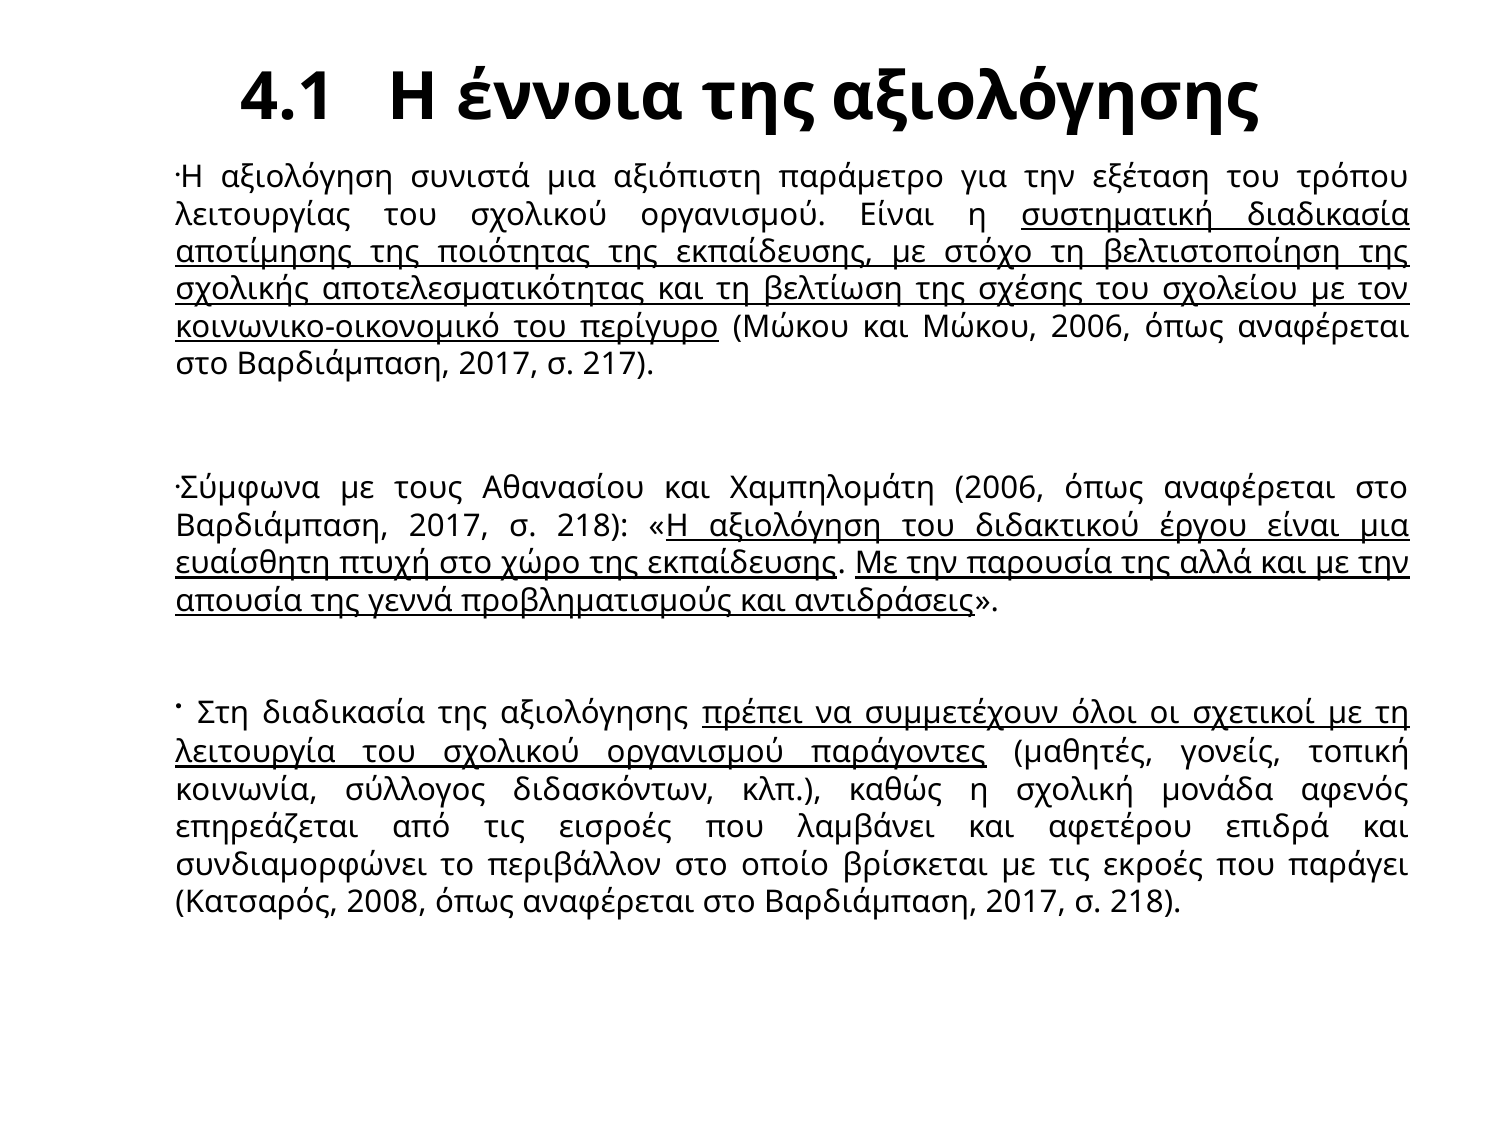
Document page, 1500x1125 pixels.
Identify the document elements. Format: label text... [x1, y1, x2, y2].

title 4.1 Η έννοια της αξιολόγησης [75, 45, 1425, 149]
list Η αξιολόγηση συνιστά μια αξιόπιστη παράμετρο για την εξέταση του τρόπου λειτουργίας του σχολικού οργανισμού. Είναι η συστηματική διαδικασία αποτίμησης της ποιότητας της εκπαίδευσης, με στόχο τη βελτιστοποίηση της σχολικής αποτελεσματικότητας και τη βελτίωση της σχέσης του σχολείου με τον κοινωνικο-οικονομικό του περίγυρο (Μώκου και Μώκου, 2006, όπως αναφέρεται στο Βαρδιάμπαση, 2017, σ. 217). Σύμφωνα με τους Αθανασίου και Χαμπηλομάτη (2006, όπως αναφέρεται στο Βαρδιάμπαση, 2017, σ. 218): «H αξιολόγηση του διδακτικού έργου είναι μια ευαίσθητη πτυχή στο χώρο της εκπαίδευσης. Με την παρουσία της αλλά και με την απουσία της γεννά προβληματισμούς και αντιδράσεις». Στη διαδικασία της αξιολόγησης πρέπει να συμμετέχουν όλοι οι σχετικοί με τη λειτουργία του σχολικού οργανισμού παράγοντες (μαθητές, γονείς, τοπική κοινωνία, σύλλογος διδασκόντων, κλπ.), καθώς η σχολική μονάδα αφενός επηρεάζεται από τις εισροές που λαμβάνει και αφετέρου επιδρά και συνδιαμορφώνει το περιβάλλον στο οποίο βρίσκεται με τις εκροές που παράγει (Κατσαρός, 2008, όπως αναφέρεται στο Βαρδιάμπαση, 2017, σ. 218). [75, 149, 1425, 1059]
